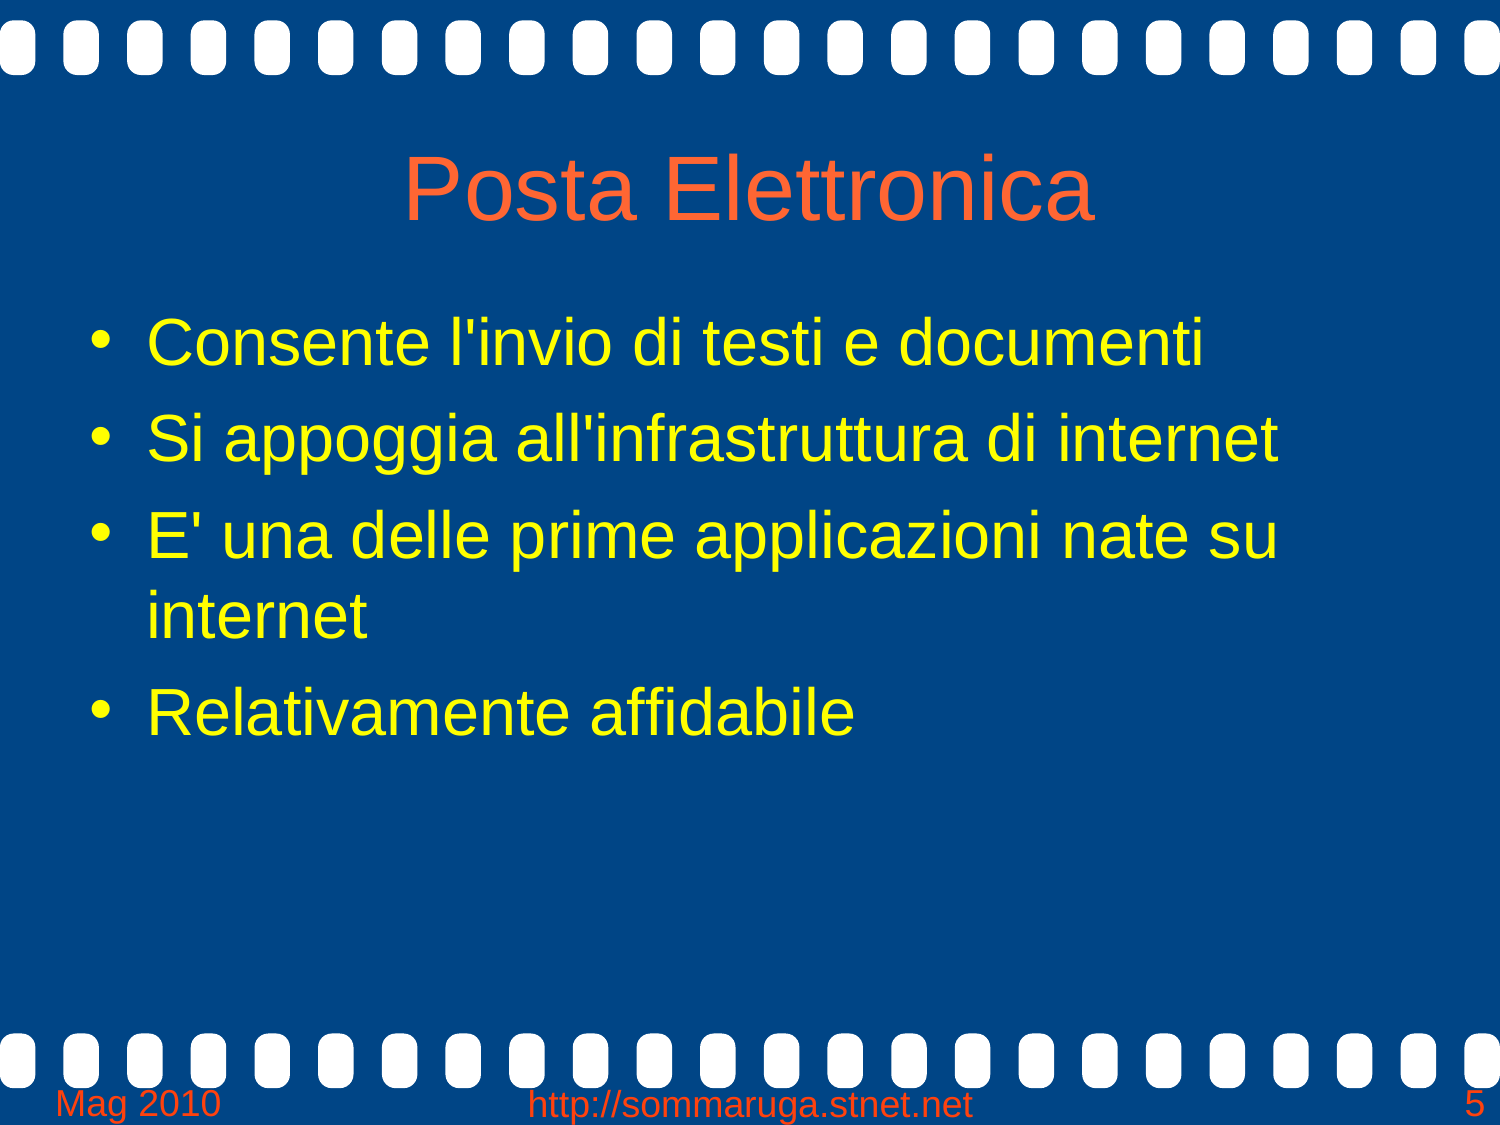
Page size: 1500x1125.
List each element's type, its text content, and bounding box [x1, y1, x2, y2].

list Consente l'invio di testi e documenti Si appoggia all'infrastruttura di internet E' una delle prime applicazioni nate su internet Relativamente affidabile [75, 290, 1426, 1021]
title Posta Elettronica [75, 58, 1426, 290]
